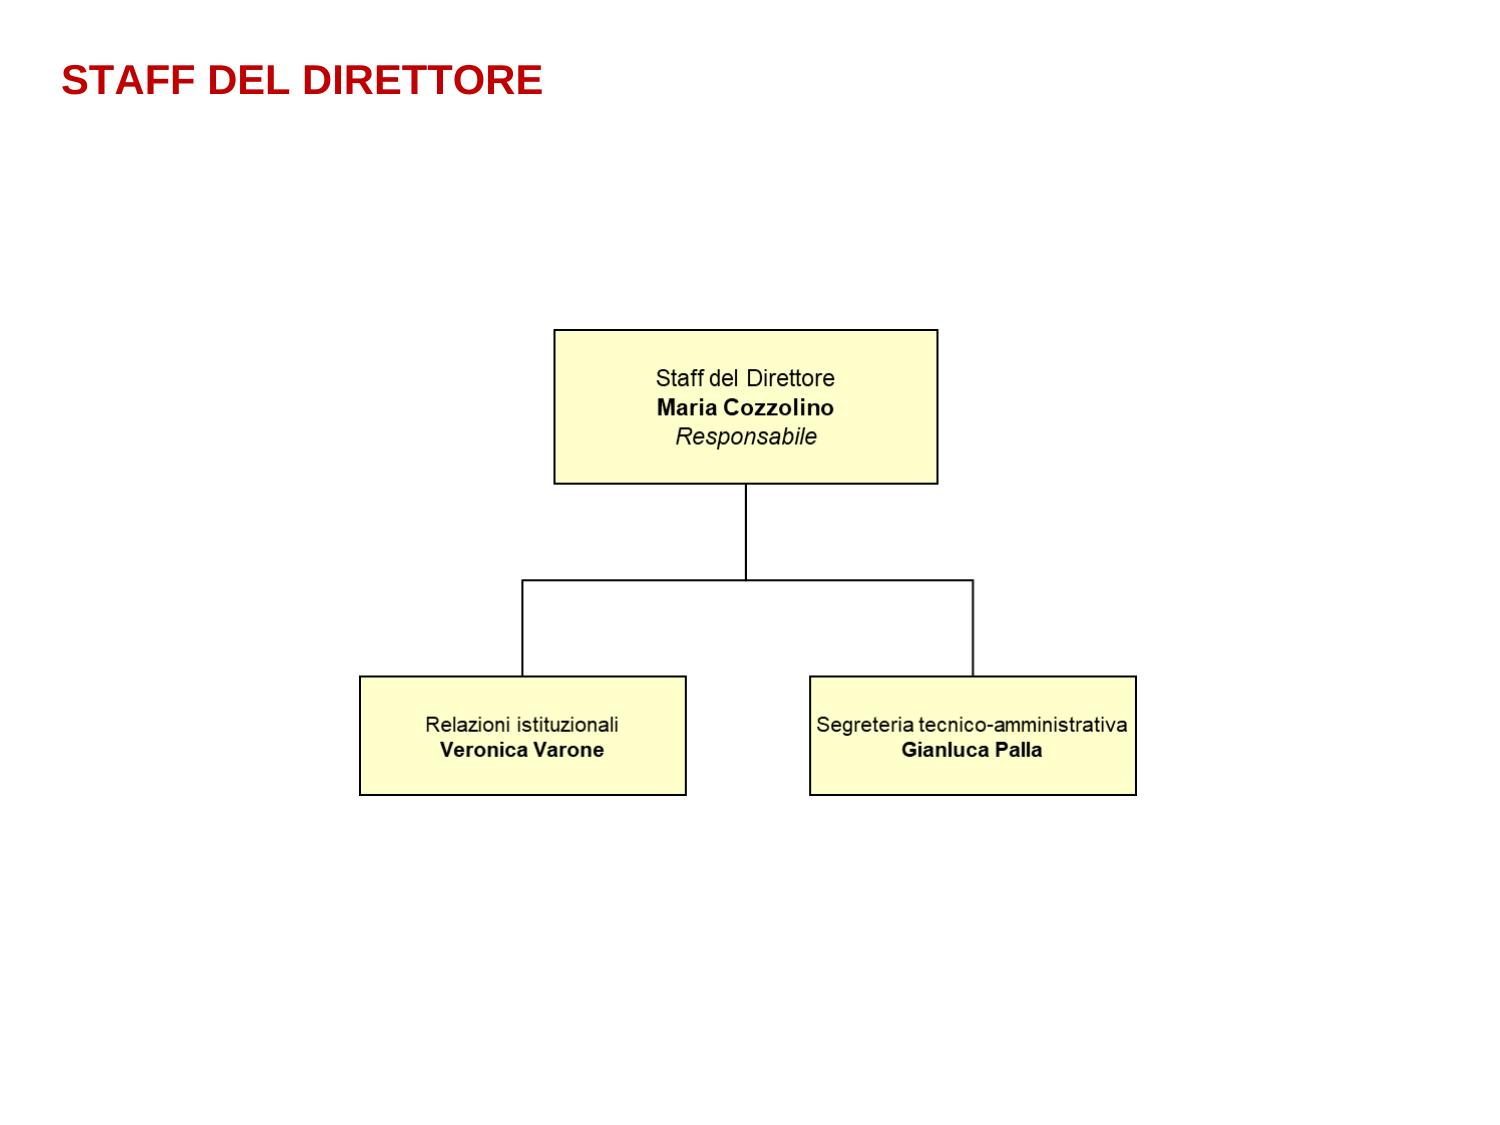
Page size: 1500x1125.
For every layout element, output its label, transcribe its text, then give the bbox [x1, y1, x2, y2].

picture [359, 329, 1141, 796]
text_box STAFF DEL DIRETTORE [46, 45, 1458, 128]
